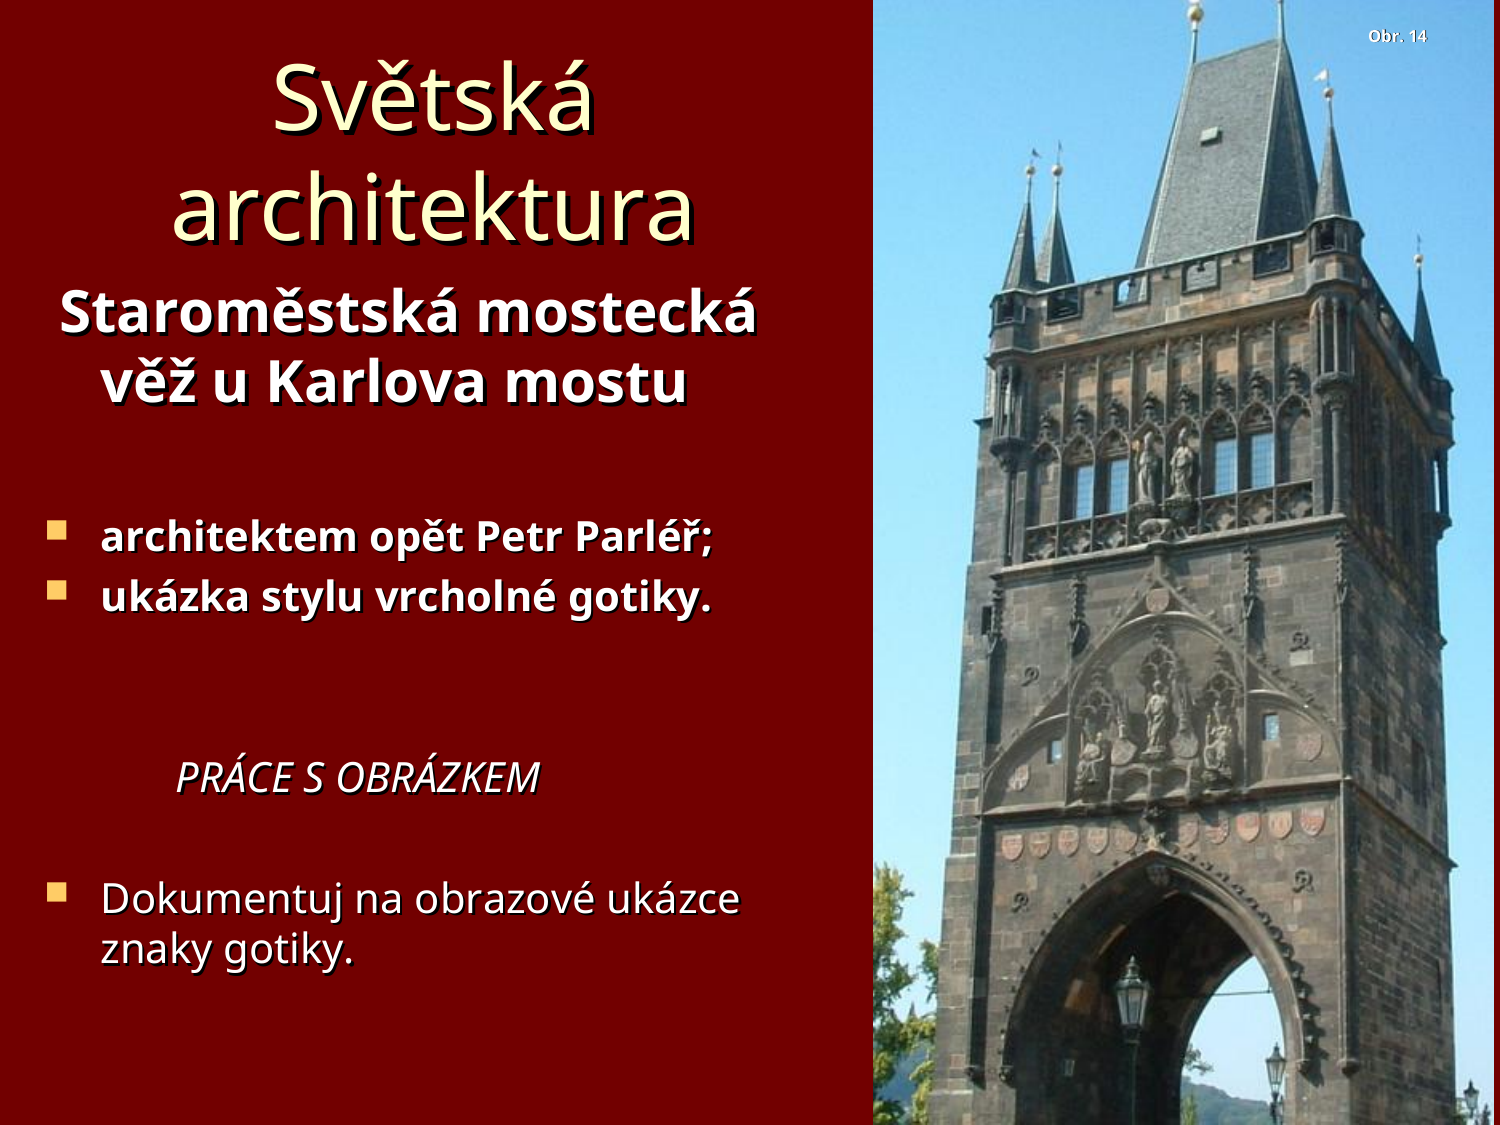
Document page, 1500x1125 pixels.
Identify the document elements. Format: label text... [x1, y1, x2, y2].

list Staroměstská mostecká věž u Karlova mostu architektem opět Petr Parléř; ukázka stylu vrcholné gotiky. PRÁCE S OBRÁZKEM Dokumentuj na obrazové ukázce znaky gotiky. [29, 267, 857, 1094]
title Světská architektura [0, 54, 873, 243]
text_box Obr. 14 [1353, 20, 1500, 54]
text_box [873, 0, 1494, 1125]
